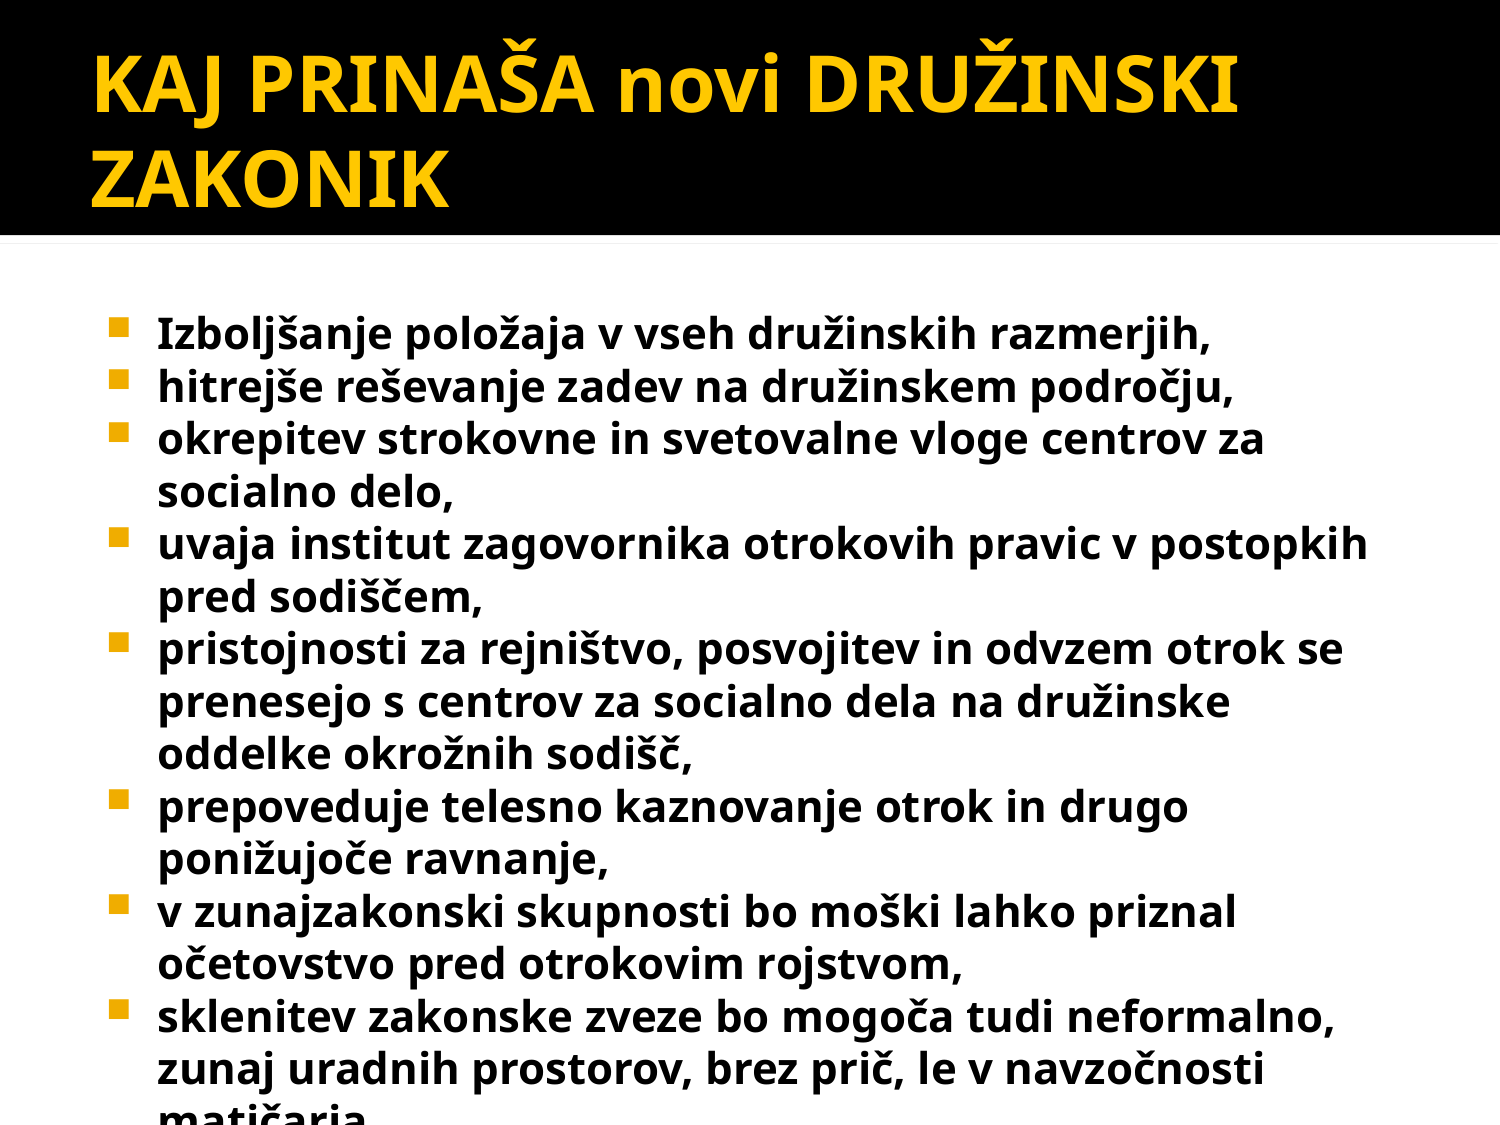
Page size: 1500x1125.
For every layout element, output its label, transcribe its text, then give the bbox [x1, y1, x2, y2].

list Izboljšanje položaja v vseh družinskih razmerjih, hitrejše reševanje zadev na družinskem področju, okrepitev strokovne in svetovalne vloge centrov za socialno delo, uvaja institut zagovornika otrokovih pravic v postopkih pred sodiščem, pristojnosti za rejništvo, posvojitev in odvzem otrok se prenesejo s centrov za socialno dela na družinske oddelke okrožnih sodišč, prepoveduje telesno kaznovanje otrok in drugo ponižujoče ravnanje, v zunajzakonski skupnosti bo moški lahko priznal očetovstvo pred otrokovim rojstvom, sklenitev zakonske zveze bo mogoča tudi neformalno, zunaj uradnih prostorov, brez prič, le v navzočnosti matičarja, tudi moški in ženska v zunajzakonski skupnosti bosta lahko posvojila otroka. [76, 290, 1427, 1050]
title KAJ PRINAŠA novi DRUŽINSKI ZAKONIK [75, 25, 1425, 231]
